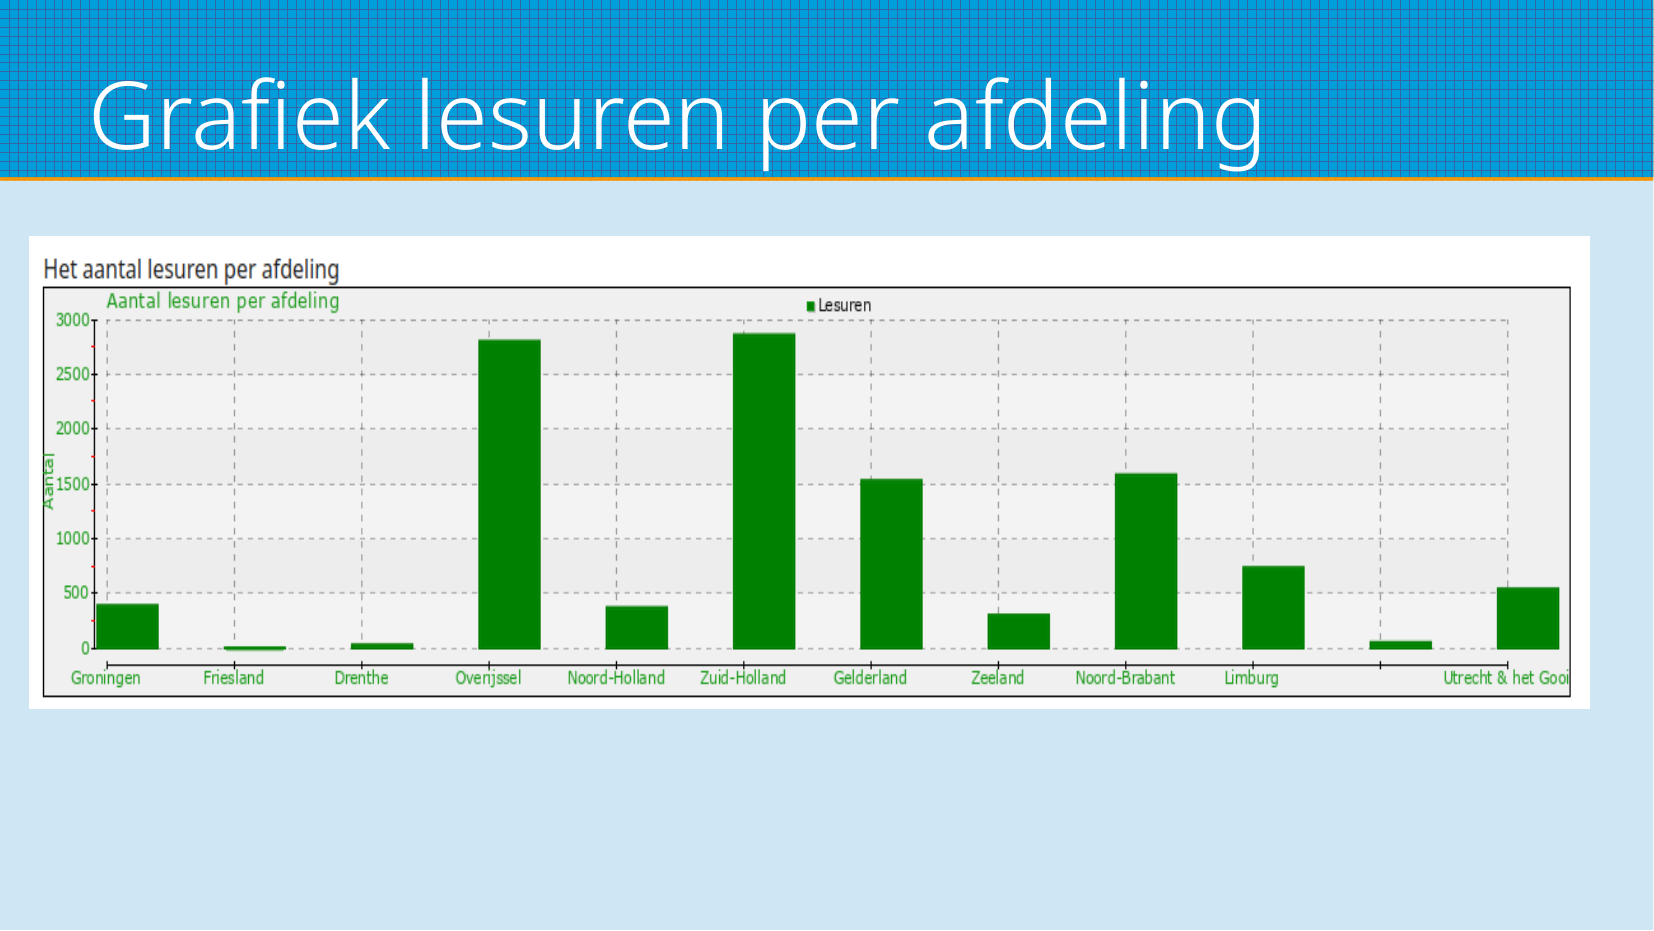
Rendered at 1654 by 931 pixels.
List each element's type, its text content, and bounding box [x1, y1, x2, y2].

picture [29, 236, 1590, 709]
title Grafiek lesuren per afdeling [88, 14, 1565, 178]
